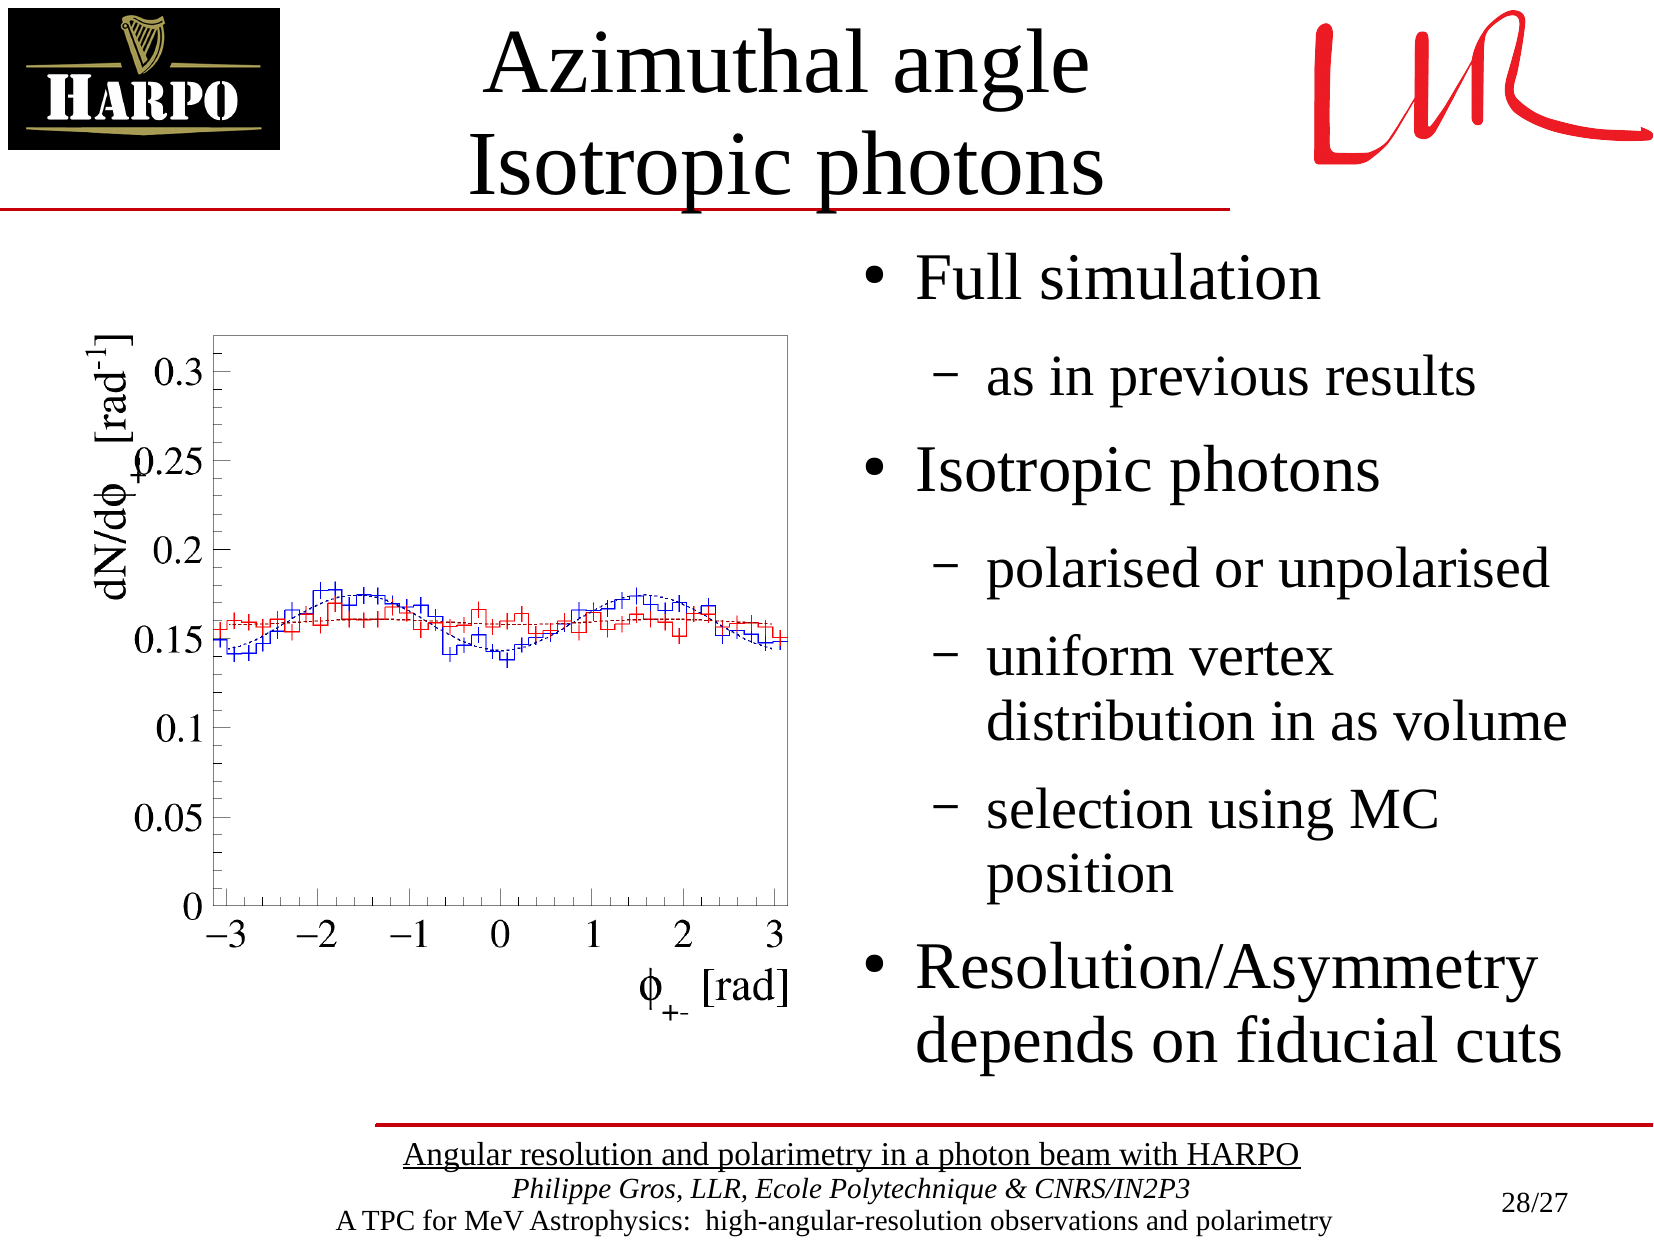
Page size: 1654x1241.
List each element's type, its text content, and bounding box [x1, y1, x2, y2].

title Azimuthal angle Isotropic photons [284, 10, 1290, 215]
picture [8, 8, 280, 150]
picture [82, 314, 809, 1027]
picture [1314, 10, 1653, 165]
list Full simulation as in previous results Isotropic photons polarised or unpolarised uniform vertex distribution in as volume selection using MC position Resolution/Asymmetry depends on fiducial cuts [844, 239, 1571, 1102]
